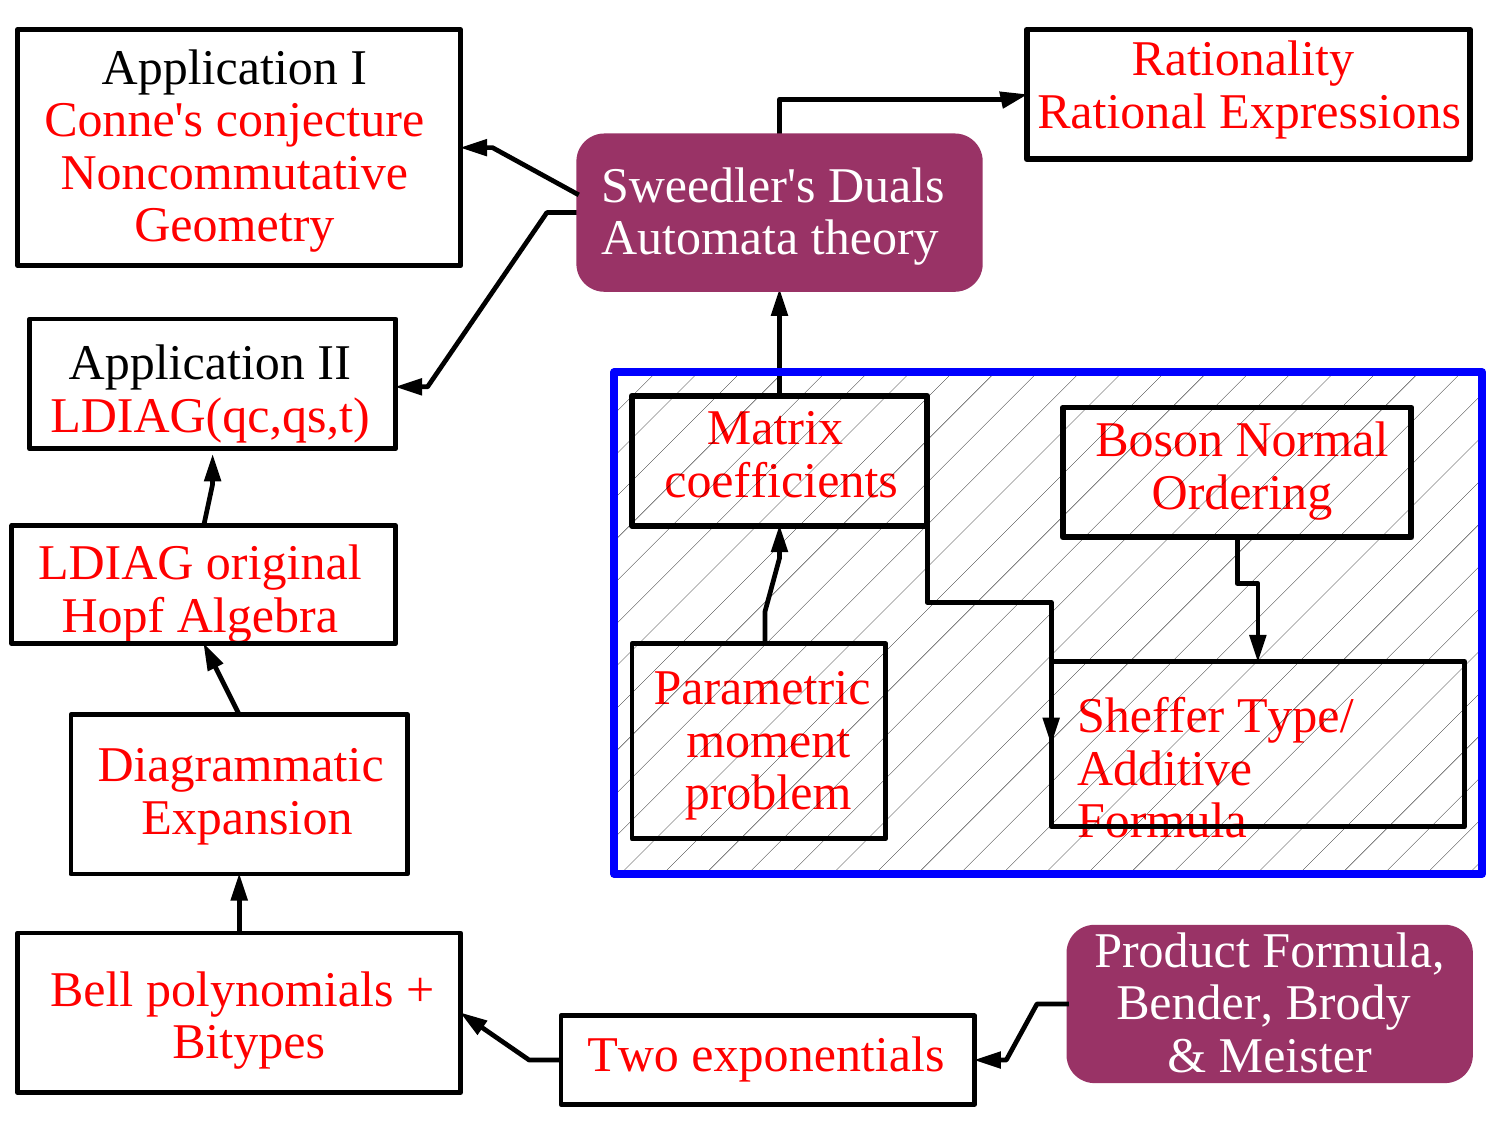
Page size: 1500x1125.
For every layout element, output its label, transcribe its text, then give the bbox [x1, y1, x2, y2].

text_box LDIAG original Hopf Algebra [208, 646, 396, 656]
text_box LDIAG original Hopf Algebra [23, 530, 393, 641]
text_box Bell polynomials + Bitypes [35, 956, 462, 1082]
text_box Application II LDIAG(qc,qs,t) [35, 451, 391, 455]
text_box Application I Conne's conjecture Noncommutative Geometry [29, 34, 440, 263]
text_box Product Formula, Bender, Brody & Meister [1068, 927, 1471, 1081]
text_box Rationality Rational Expressions [1022, 26, 1477, 152]
text_box [614, 372, 1483, 875]
text_box Diagrammatic Expansion [82, 732, 405, 857]
text_box Rationality Rational Expressions [1030, 32, 1467, 152]
text_box LDIAG original Hopf Algebra [23, 646, 205, 656]
text_box Two exponentials [572, 1021, 960, 1093]
text_box Application II LDIAG(qc,qs,t) [35, 330, 391, 446]
text_box Sweedler's Duals Automata theory [578, 135, 981, 290]
